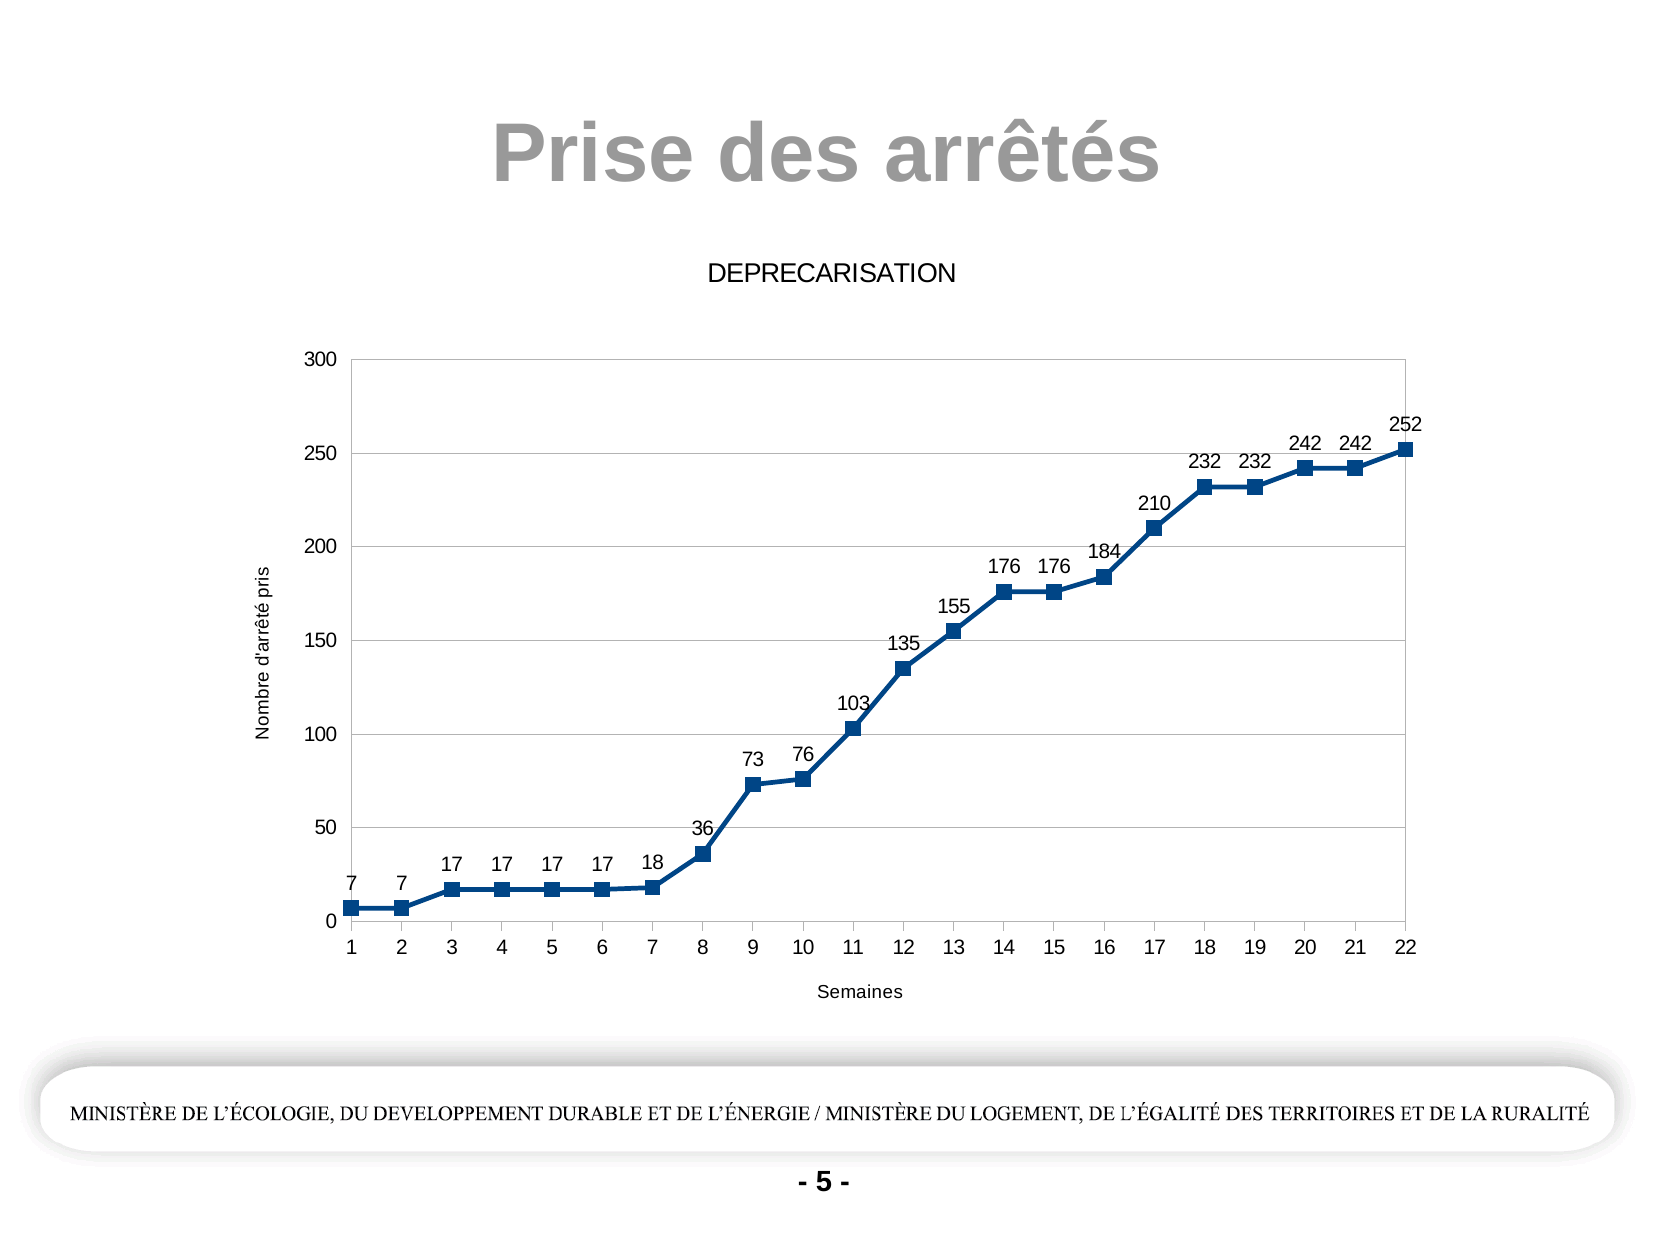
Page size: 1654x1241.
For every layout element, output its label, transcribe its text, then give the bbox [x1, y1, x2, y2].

title Prise des arrêtés [82, 49, 1571, 257]
chart [211, 227, 1452, 1017]
picture [0, 1018, 1654, 1184]
